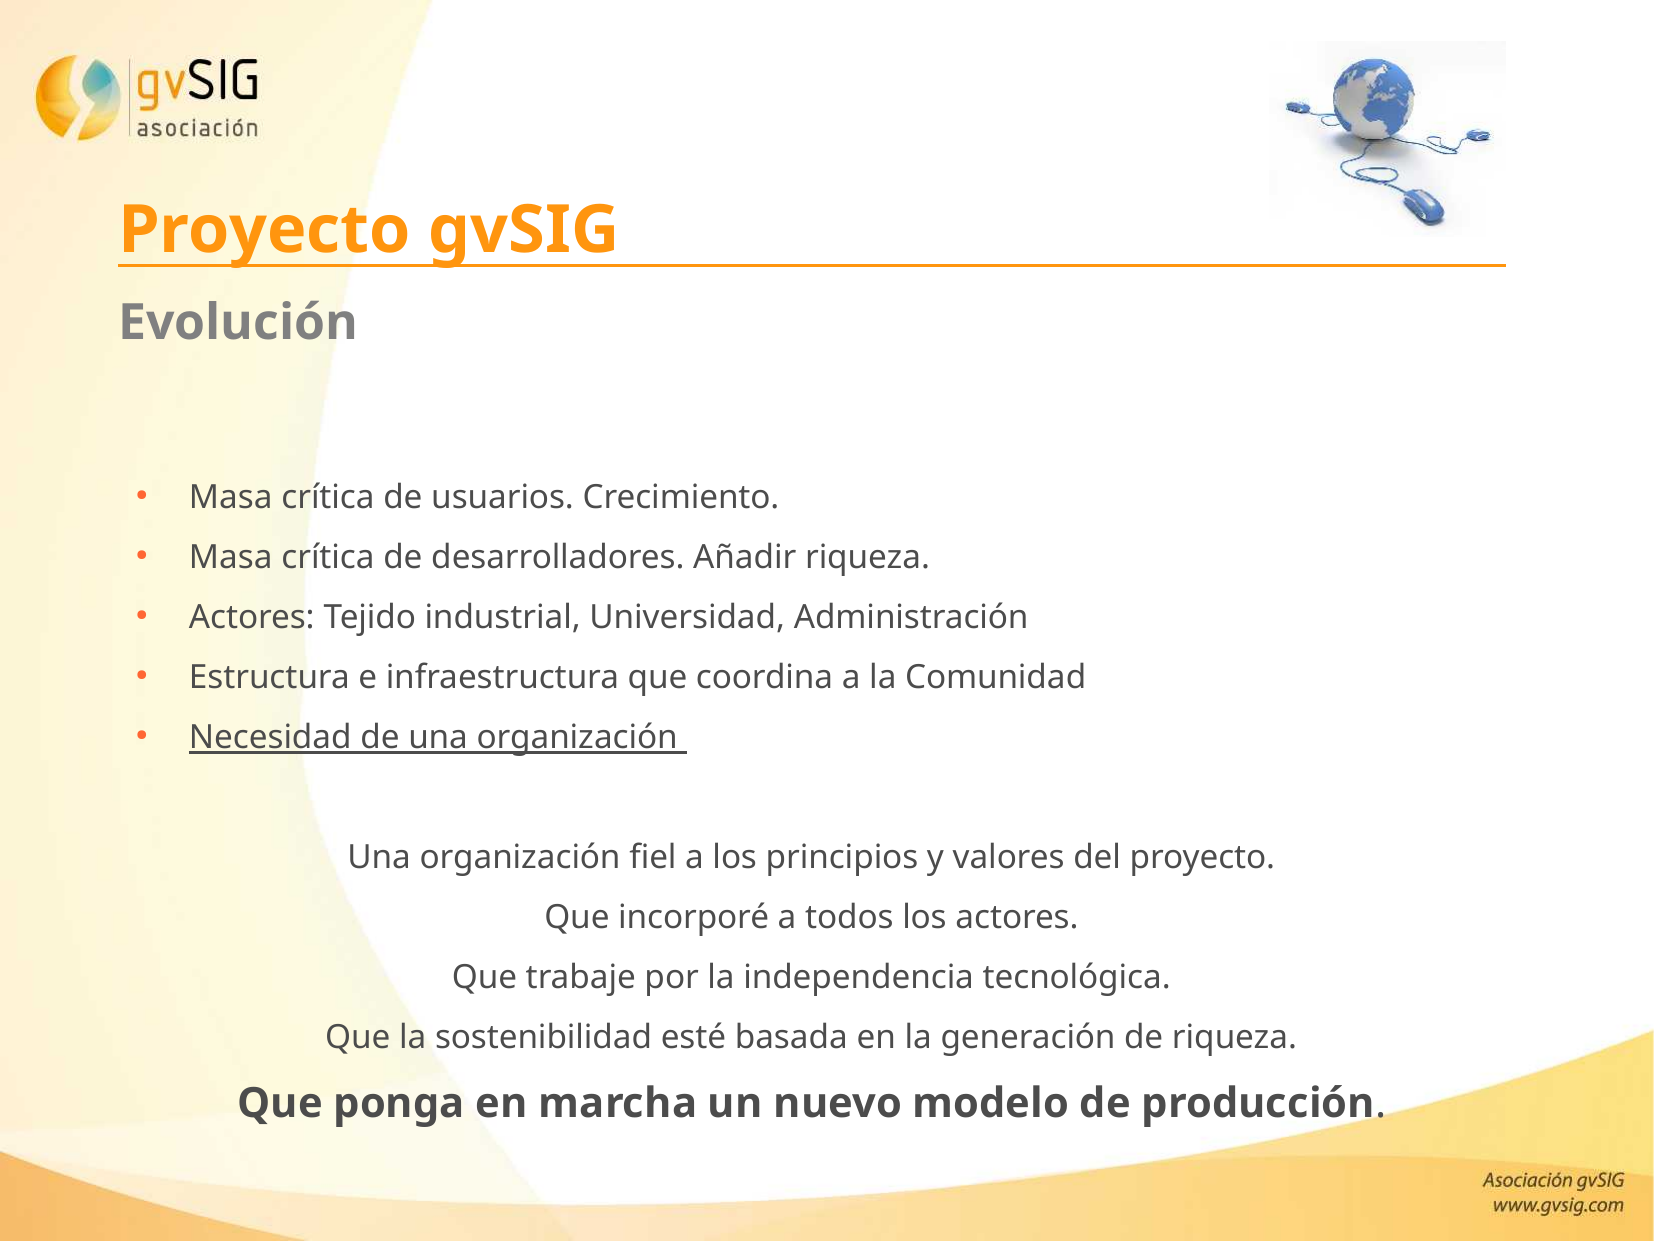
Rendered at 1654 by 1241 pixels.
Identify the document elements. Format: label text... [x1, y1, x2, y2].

picture [0, 0, 1654, 1241]
list Masa crítica de usuarios. Crecimiento. Masa crítica de desarrolladores. Añadir riqueza. Actores: Tejido industrial, Universidad, Administración Estructura e infraestructura que coordina a la Comunidad Necesidad de una organización Una organización fiel a los principios y valores del proyecto. Que incorporé a todos los actores. Que trabaje por la independencia tecnológica. Que la sostenibilidad esté basada en la generación de riqueza. Que ponga en marcha un nuevo modelo de producción. [118, 413, 1506, 1097]
title Proyecto gvSIG [118, 177, 1607, 276]
title Evolución [118, 276, 739, 365]
